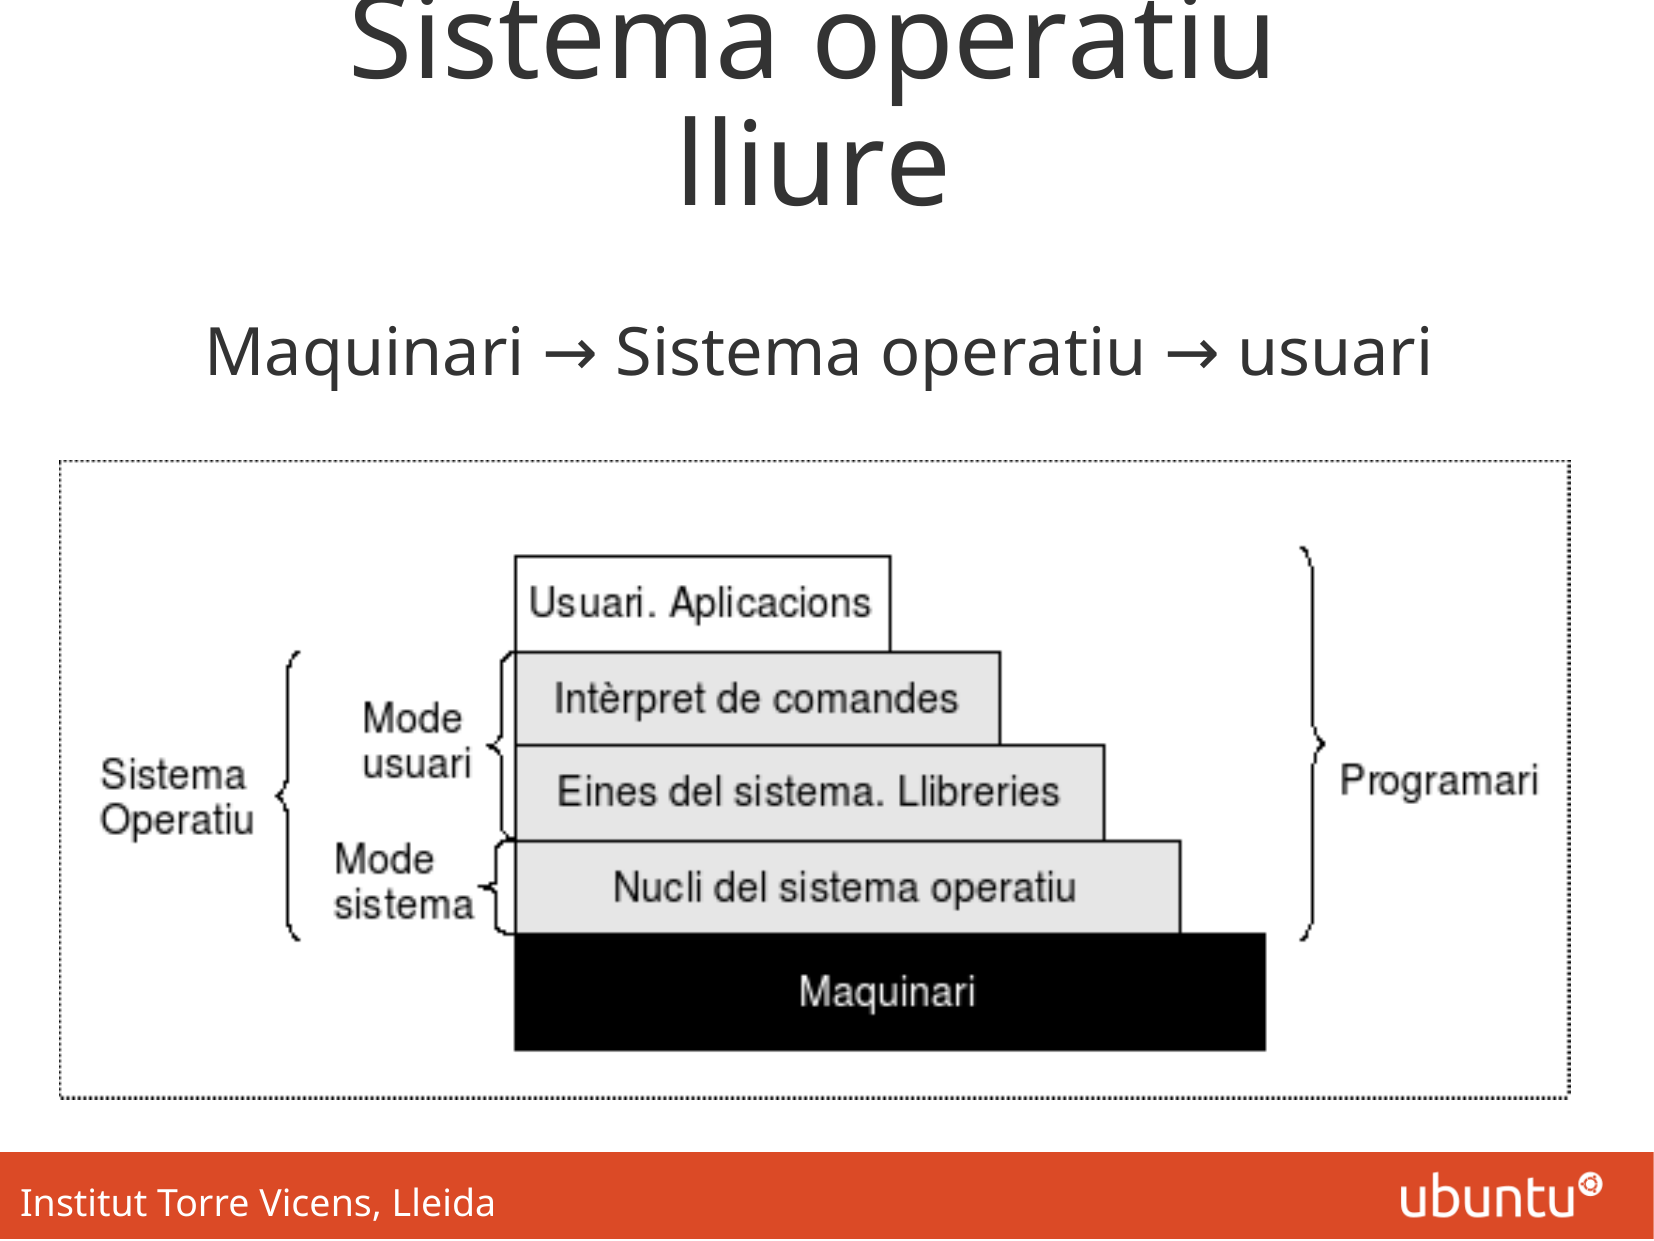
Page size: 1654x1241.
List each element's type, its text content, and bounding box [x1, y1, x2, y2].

picture [59, 460, 1571, 1100]
title Sistema operatiu lliure [45, 32, 1434, 176]
picture [0, 1152, 1654, 1239]
text_box Institut Torre Vicens, Lleida 17/05/2014 [5, 1169, 733, 1227]
title Maquinari → Sistema operatiu → usuari [56, 295, 1583, 414]
